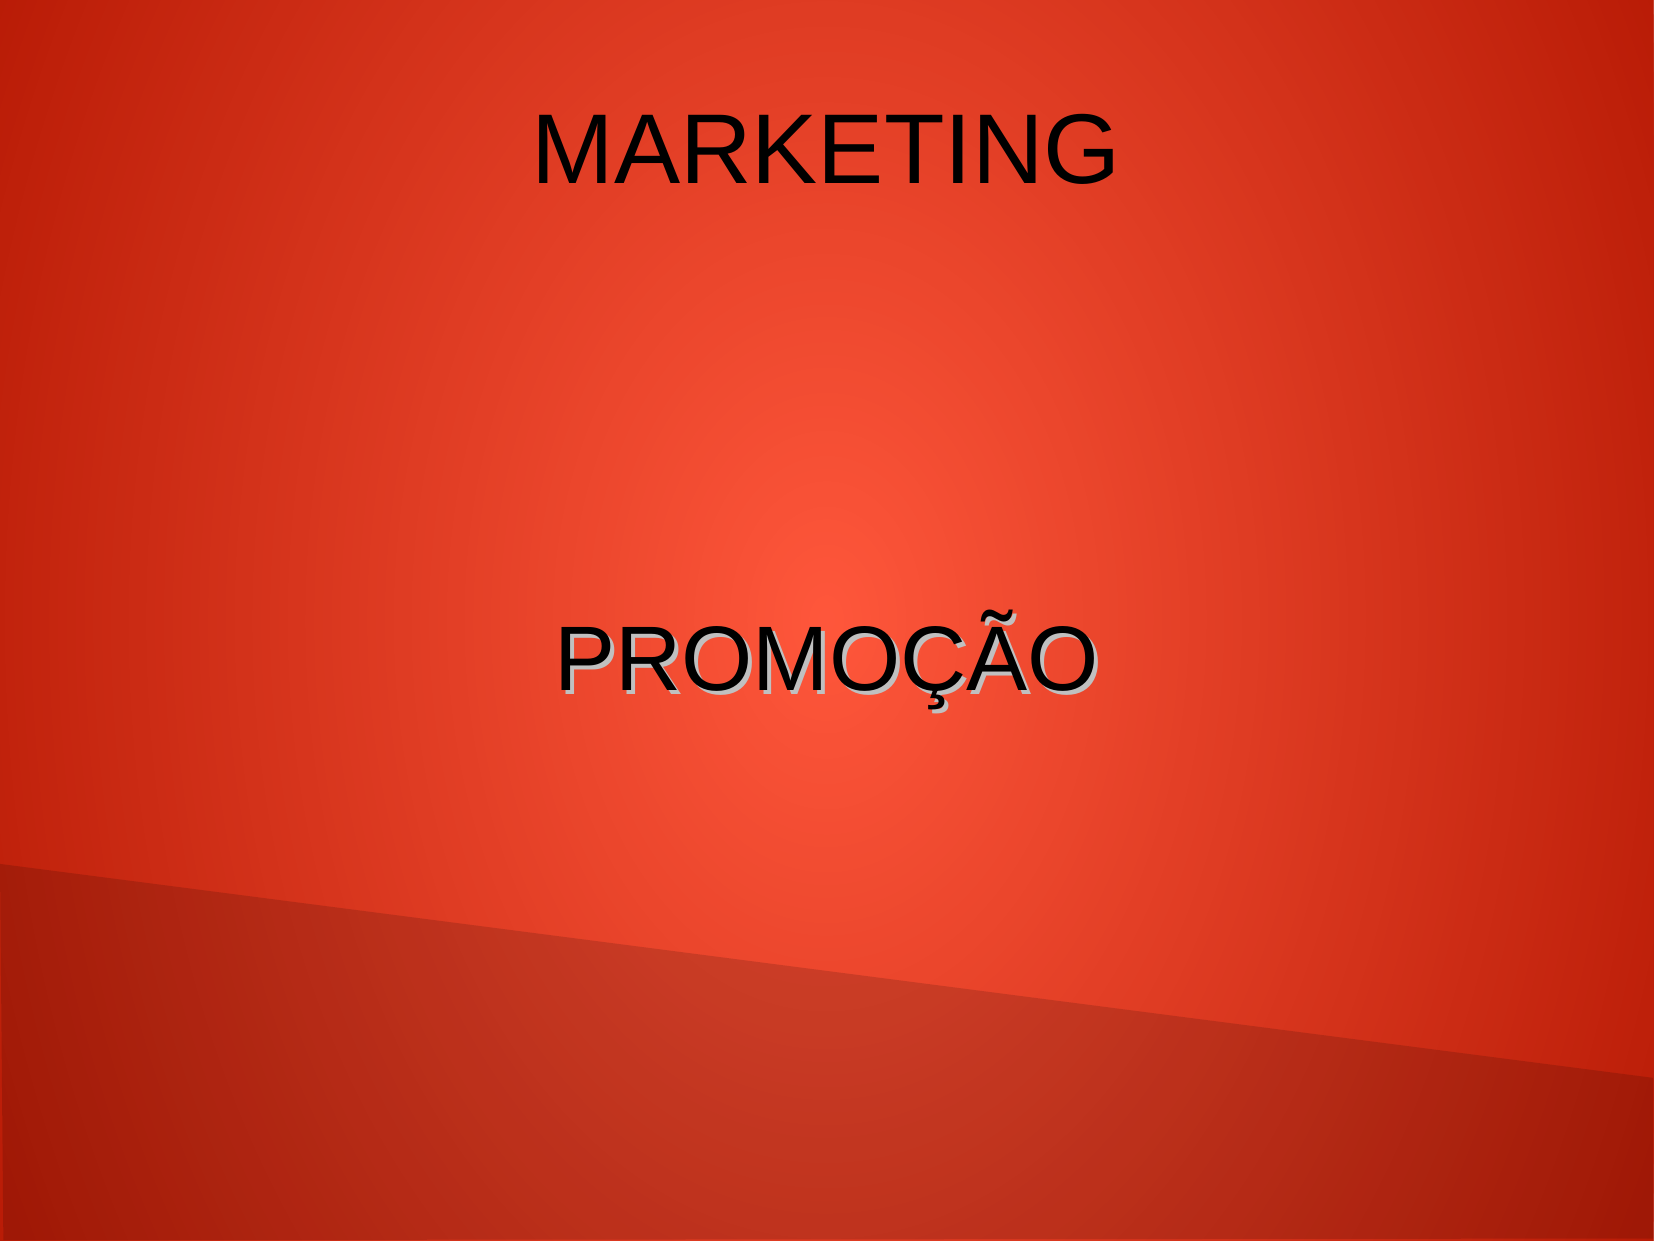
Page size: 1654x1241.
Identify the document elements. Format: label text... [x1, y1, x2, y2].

subtitle PROMOÇÃO [82, 299, 1571, 1019]
title MARKETING [82, 47, 1571, 252]
